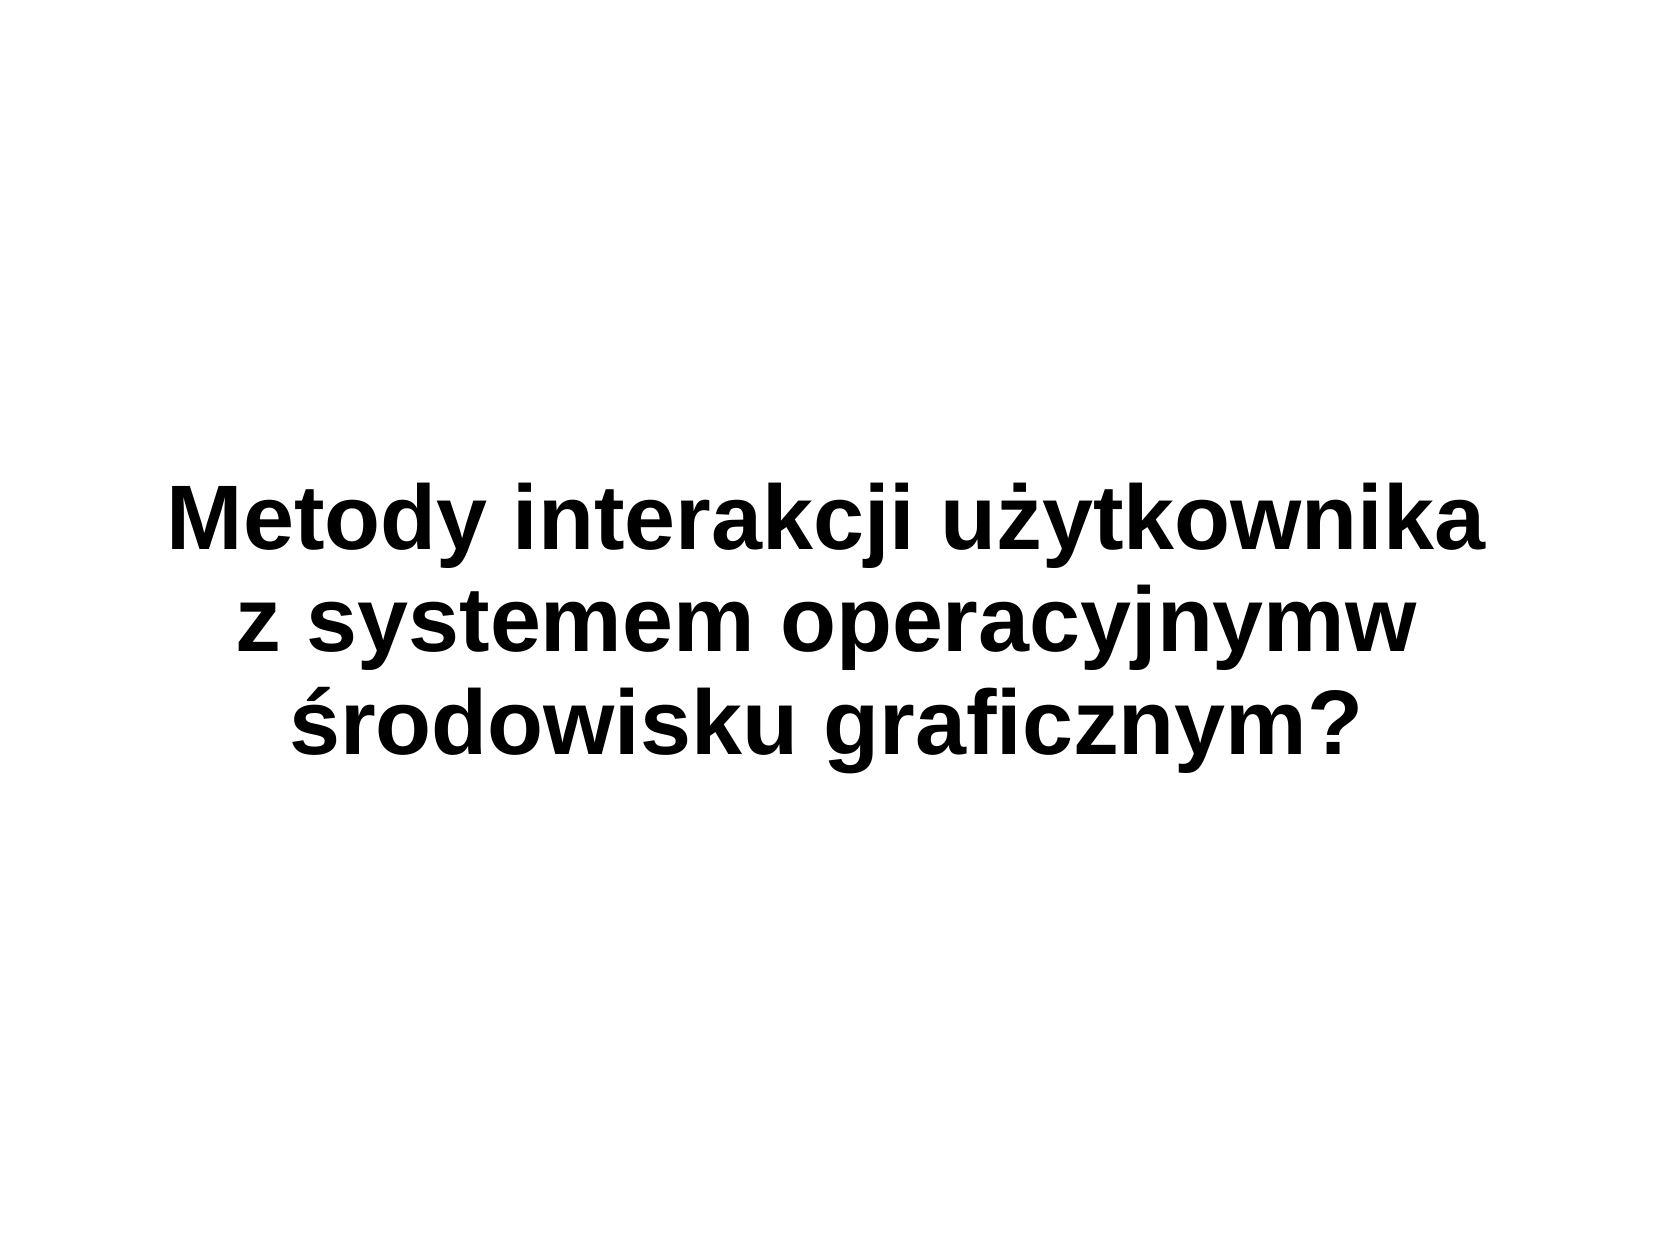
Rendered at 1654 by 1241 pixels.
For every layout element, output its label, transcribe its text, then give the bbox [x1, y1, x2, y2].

title Metody interakcji użytkownika z systemem operacyjnymw środowisku graficznym? [82, 466, 1571, 774]
